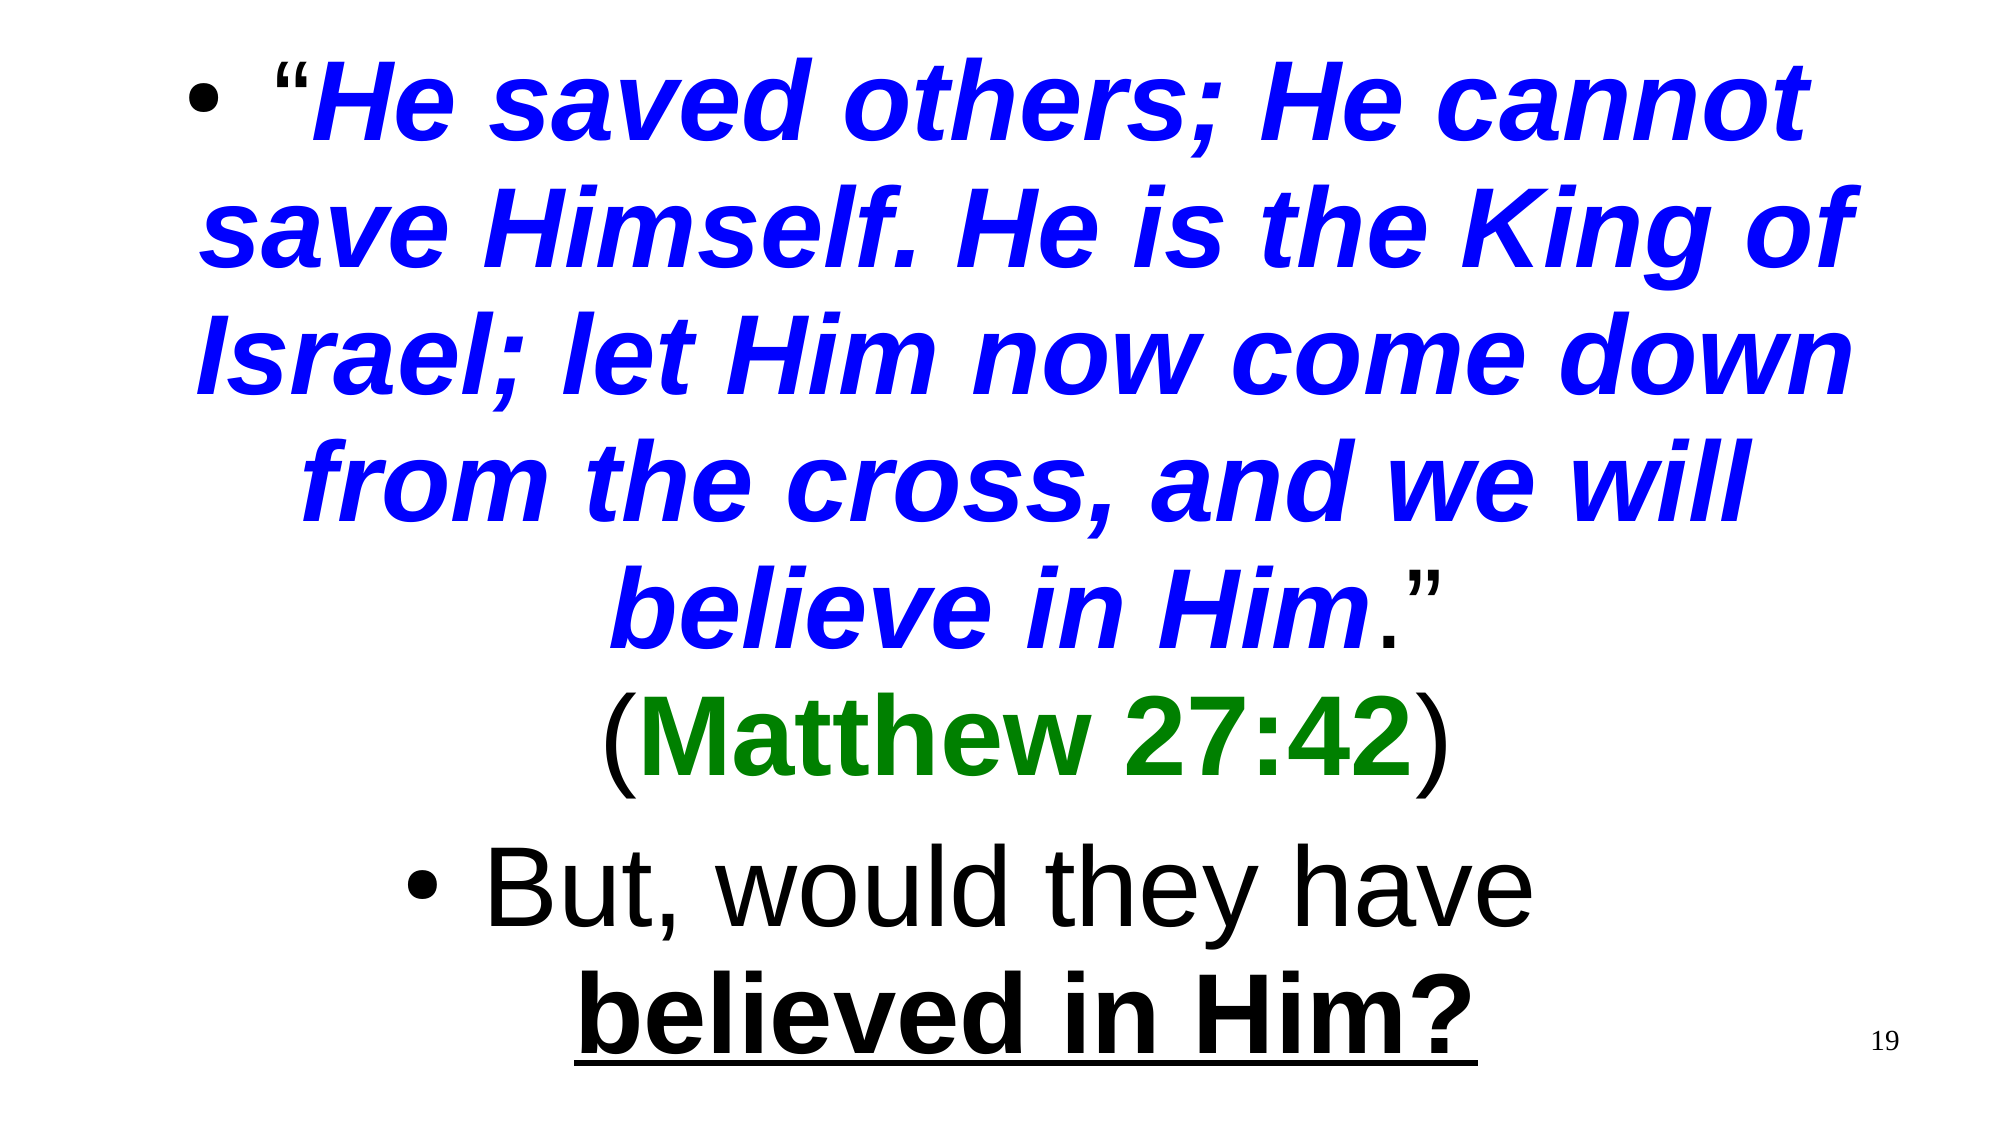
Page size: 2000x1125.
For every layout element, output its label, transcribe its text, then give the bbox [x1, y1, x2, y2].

list “He saved others; He cannot save Himself. He is the King of Israel; let Him now come down from the cross, and we will believe in Him.” (Matthew 27:42) But, would they have believed in Him? [37, 37, 1951, 1088]
